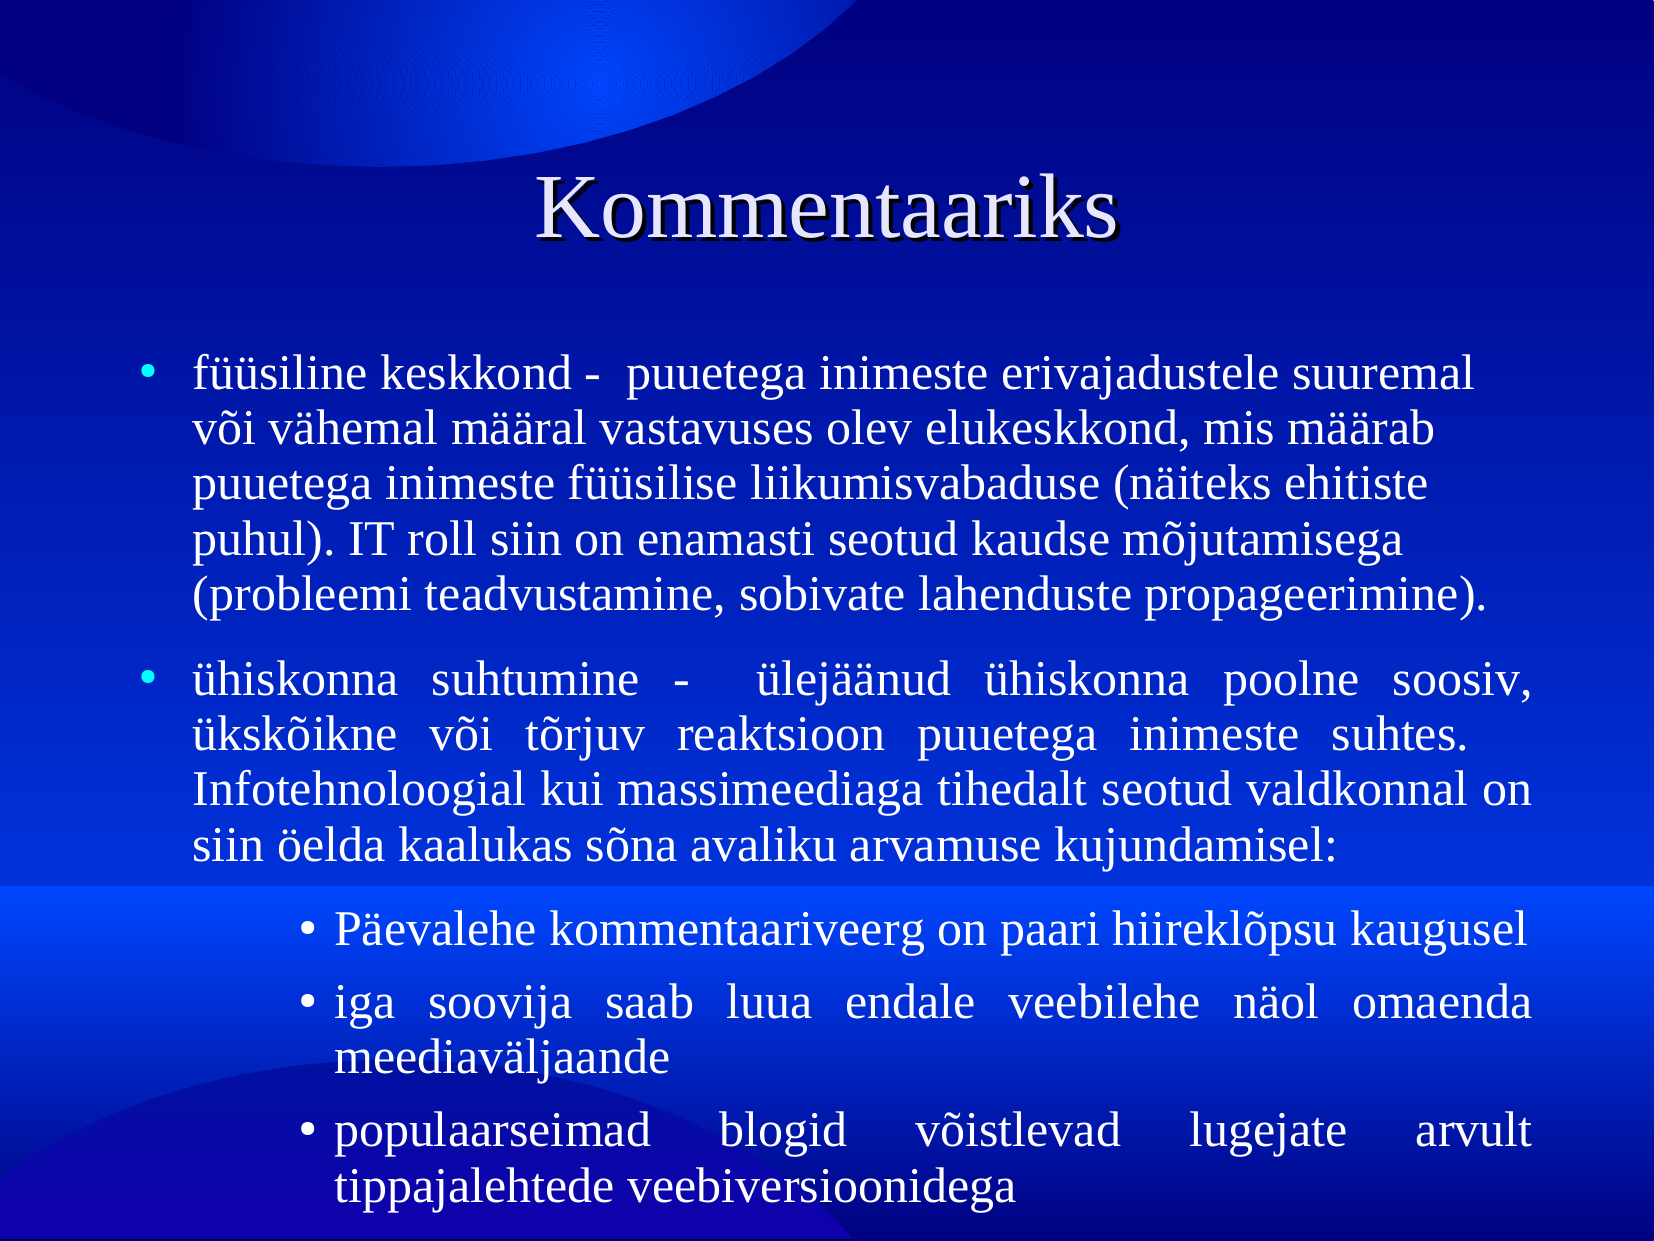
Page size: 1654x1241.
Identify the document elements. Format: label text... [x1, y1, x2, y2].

title Kommentaariks [121, 102, 1534, 311]
list füüsiline keskkond - puuetega inimeste erivajadustele suuremal või vähemal määral vastavuses olev elukeskkond, mis määrab puuetega inimeste füüsilise liikumisvabaduse (näiteks ehitiste puhul). IT roll siin on enamasti seotud kaudse mõjutamisega (probleemi teadvustamine, sobivate lahenduste propageerimine). ühiskonna suhtumine - ülejäänud ühiskonna poolne soosiv, ükskõikne või tõrjuv reaktsioon puuetega inimeste suhtes. Infotehnoloogial kui massimeediaga tihedalt seotud valdkonnal on siin öelda kaalukas sõna avaliku arvamuse kujundamisel: Päevalehe kommentaariveerg on paari hiireklõpsu kaugusel iga soovija saab luua endale veebilehe näol omaenda meediaväljaande populaarseimad blogid võistlevad lugejate arvult tippajalehtede veebiversioonidega [121, 344, 1534, 1214]
